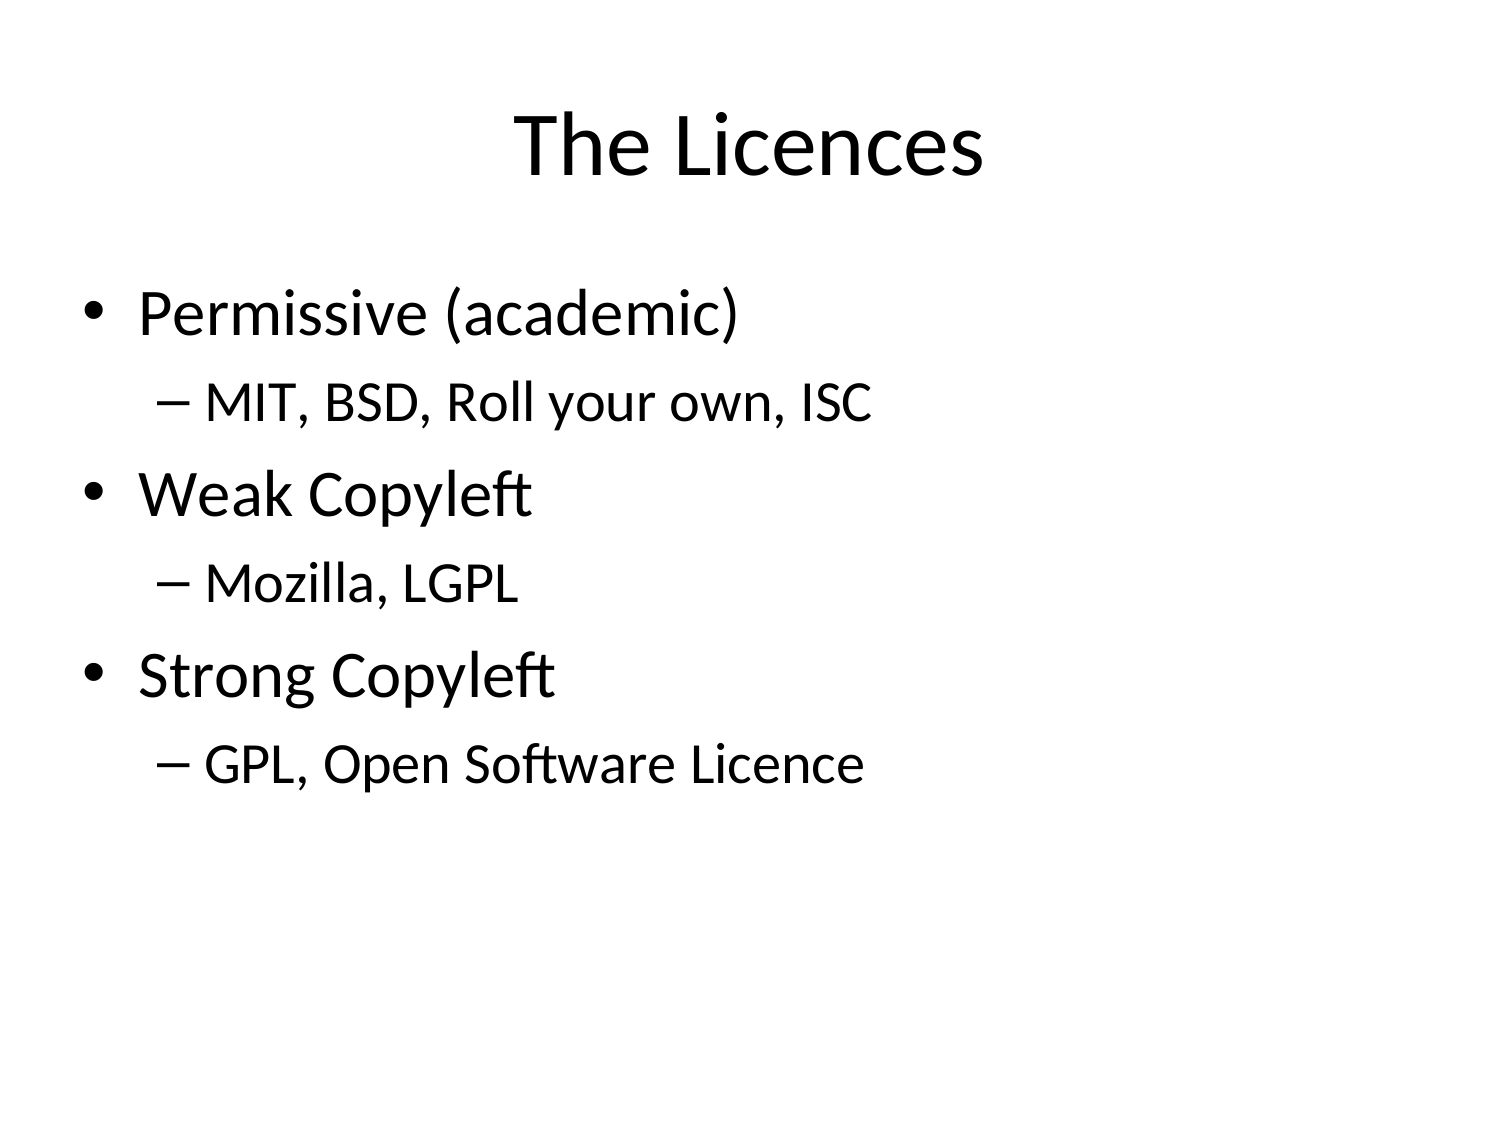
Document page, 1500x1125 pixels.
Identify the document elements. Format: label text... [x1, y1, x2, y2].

title The Licences [75, 45, 1426, 233]
list Permissive (academic) MIT, BSD, Roll your own, ISC Weak Copyleft Mozilla, LGPL Strong Copyleft GPL, Open Software Licence [67, 261, 1418, 1004]
